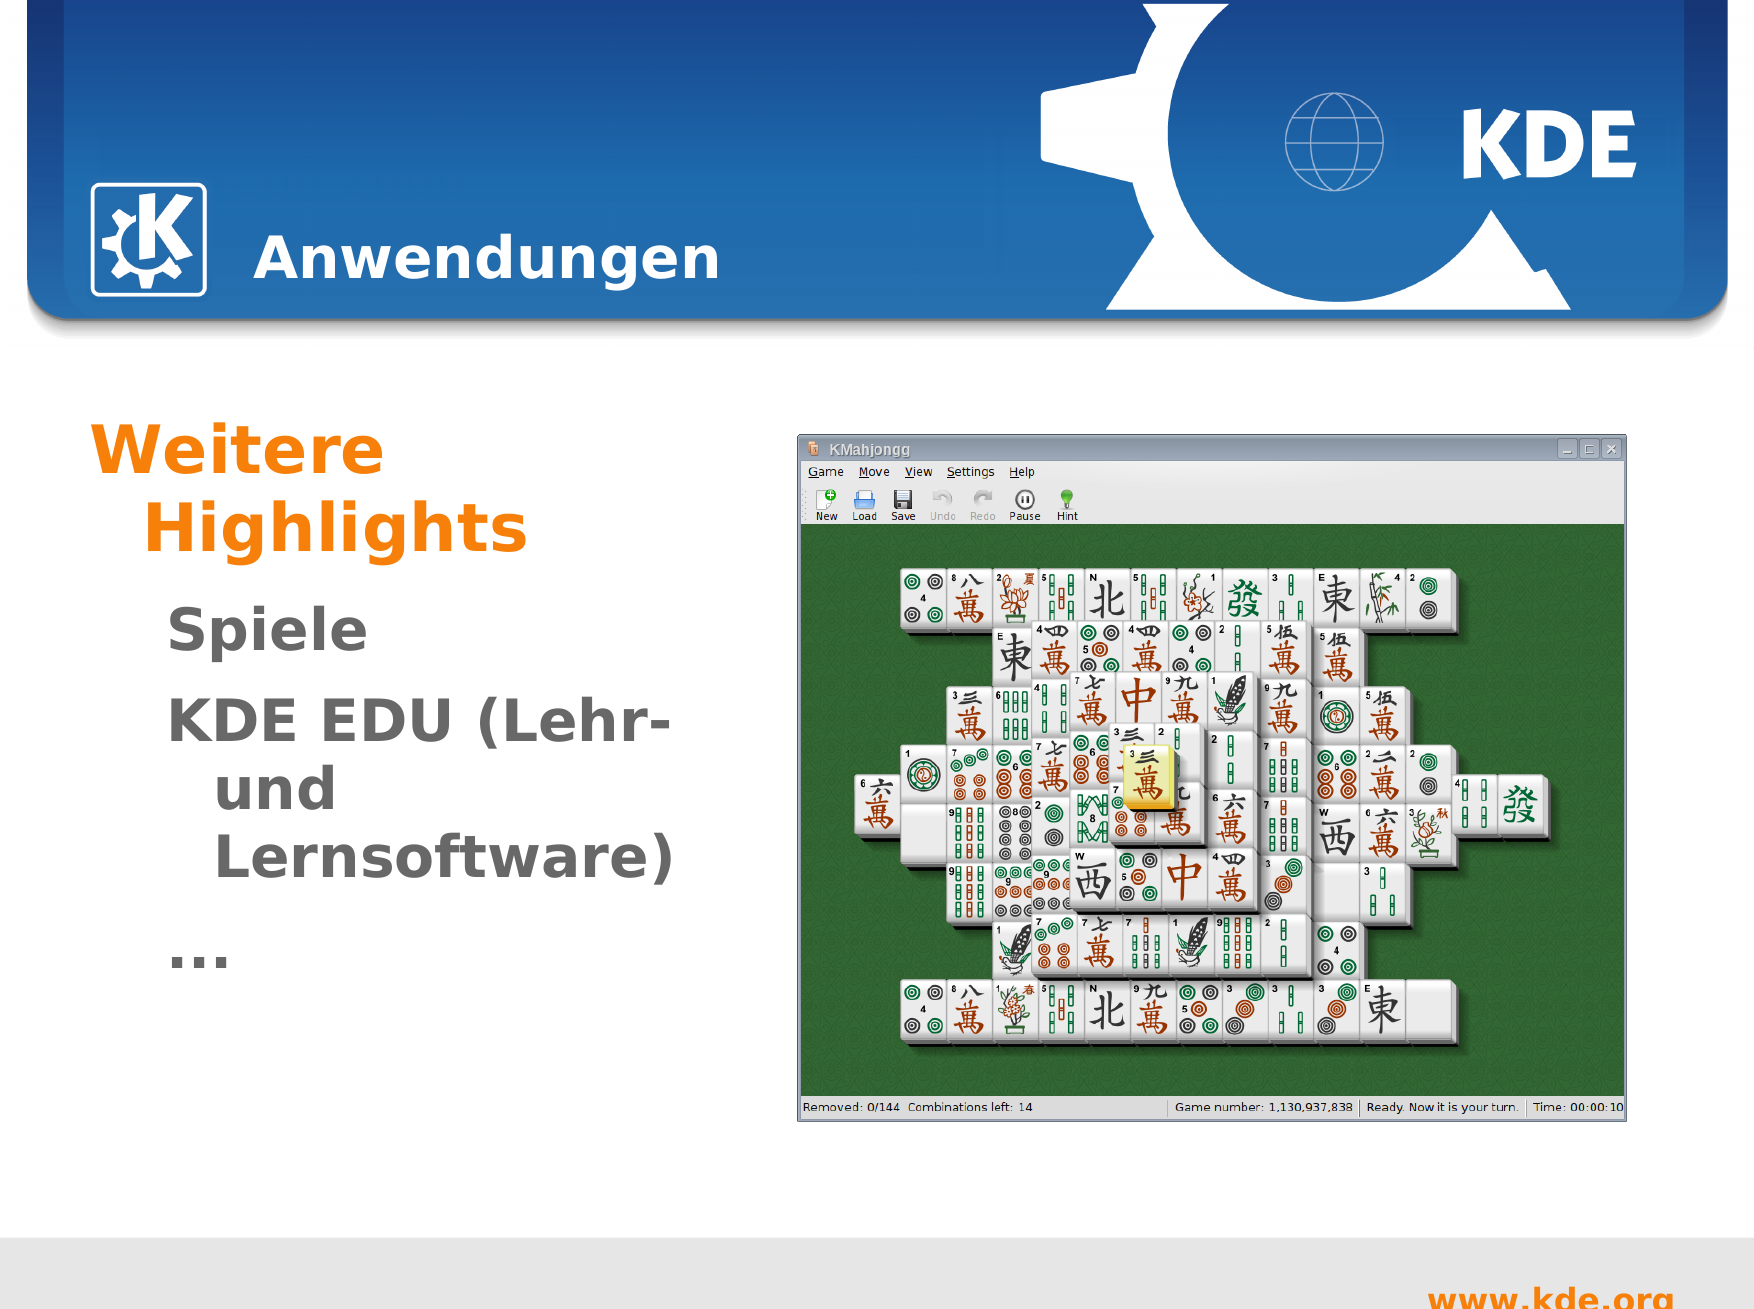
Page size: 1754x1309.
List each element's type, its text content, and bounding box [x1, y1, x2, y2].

list Weitere Highlights Spiele KDE EDU (Lehr- und Lernsoftware) ... [71, 411, 768, 1148]
picture [0, 0, 1754, 349]
text_box Anwendungen [208, 183, 1063, 296]
picture [797, 434, 1627, 1123]
